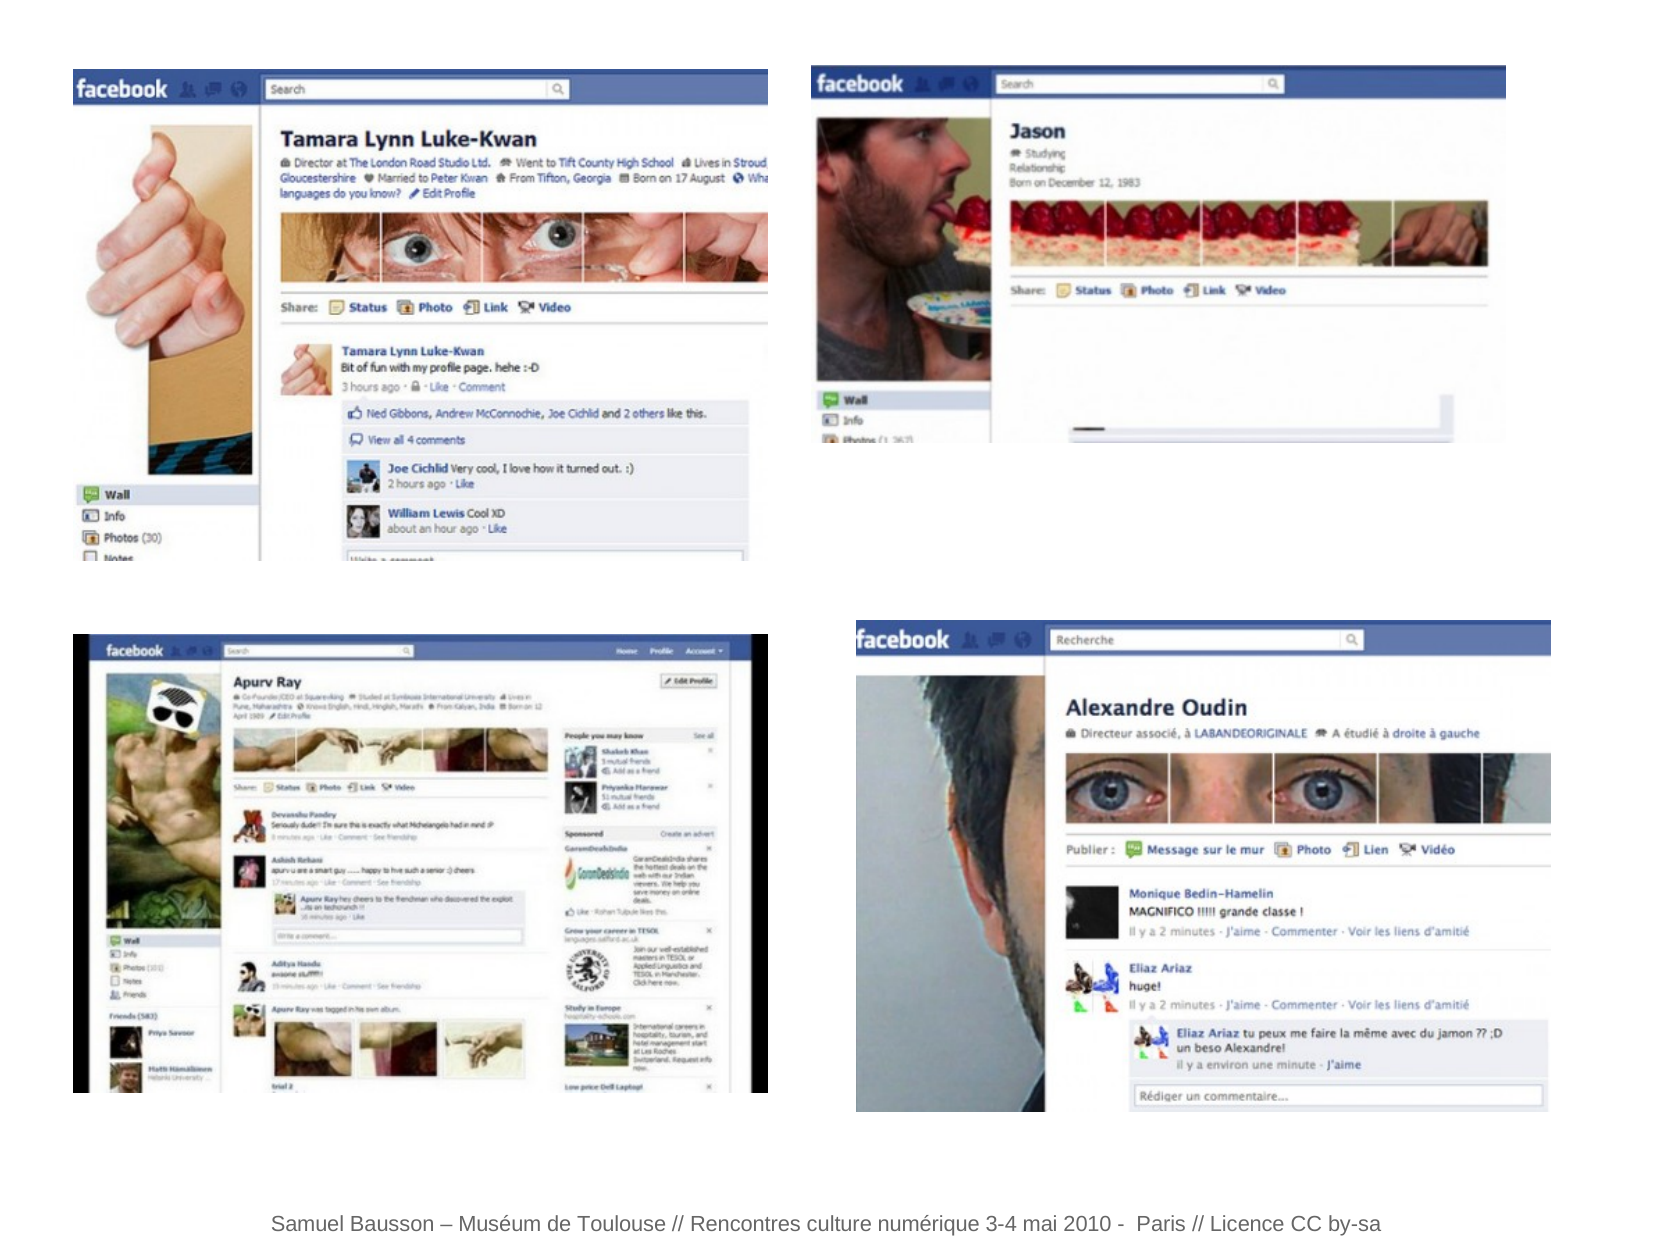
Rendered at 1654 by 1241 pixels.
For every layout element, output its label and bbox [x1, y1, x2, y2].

picture [73, 69, 768, 562]
picture [73, 634, 768, 1093]
picture [811, 65, 1506, 443]
picture [856, 620, 1551, 1112]
